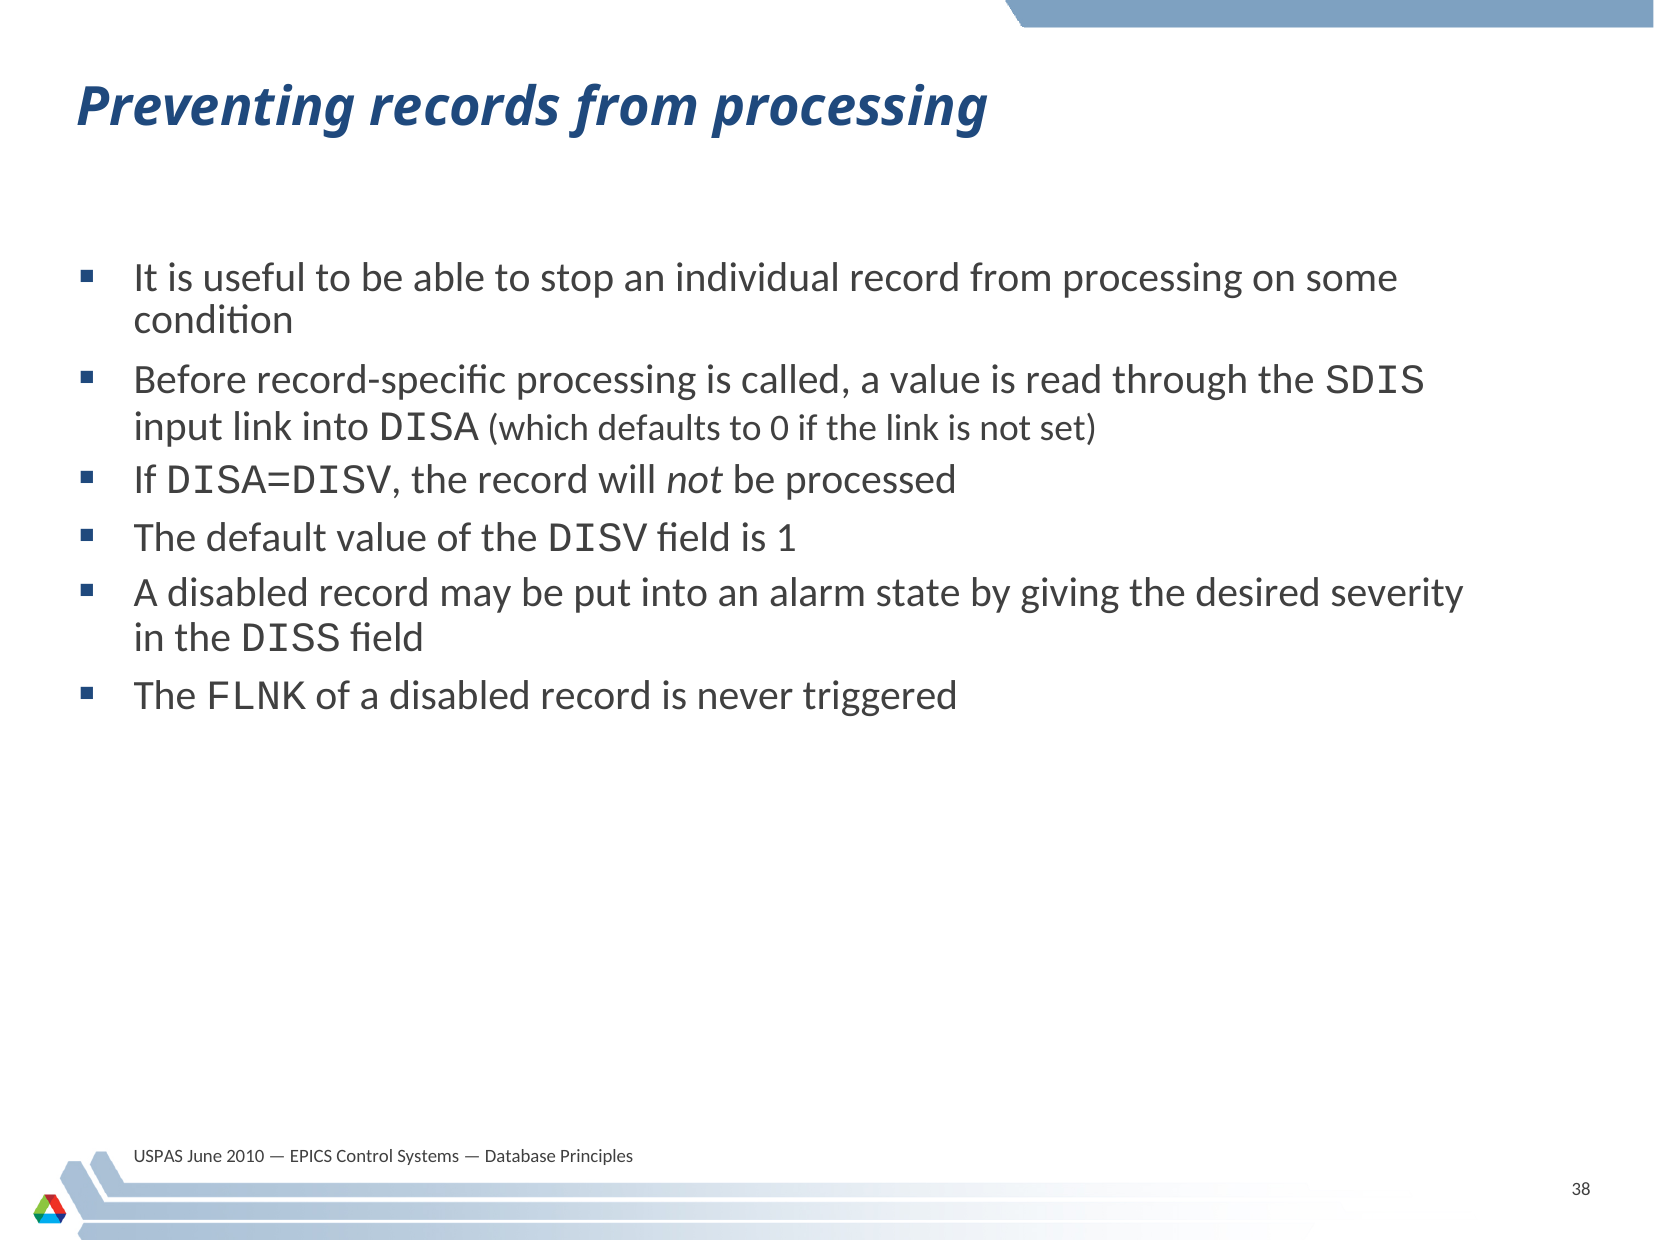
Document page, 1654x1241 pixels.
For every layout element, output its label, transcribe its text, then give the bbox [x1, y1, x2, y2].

title Preventing records from processing [61, 59, 1500, 138]
picture [0, 1143, 1654, 1240]
picture [0, 0, 1654, 29]
list It is useful to be able to stop an individual record from processing on some condition Before record-specific processing is called, a value is read through the SDIS input link into DISA (which defaults to 0 if the link is not set) If DISA=DISV, the record will not be processed The default value of the DISV field is 1 A disabled record may be put into an alarm state by giving the desired severity in the DISS field The FLNK of a disabled record is never triggered [62, 253, 1498, 860]
